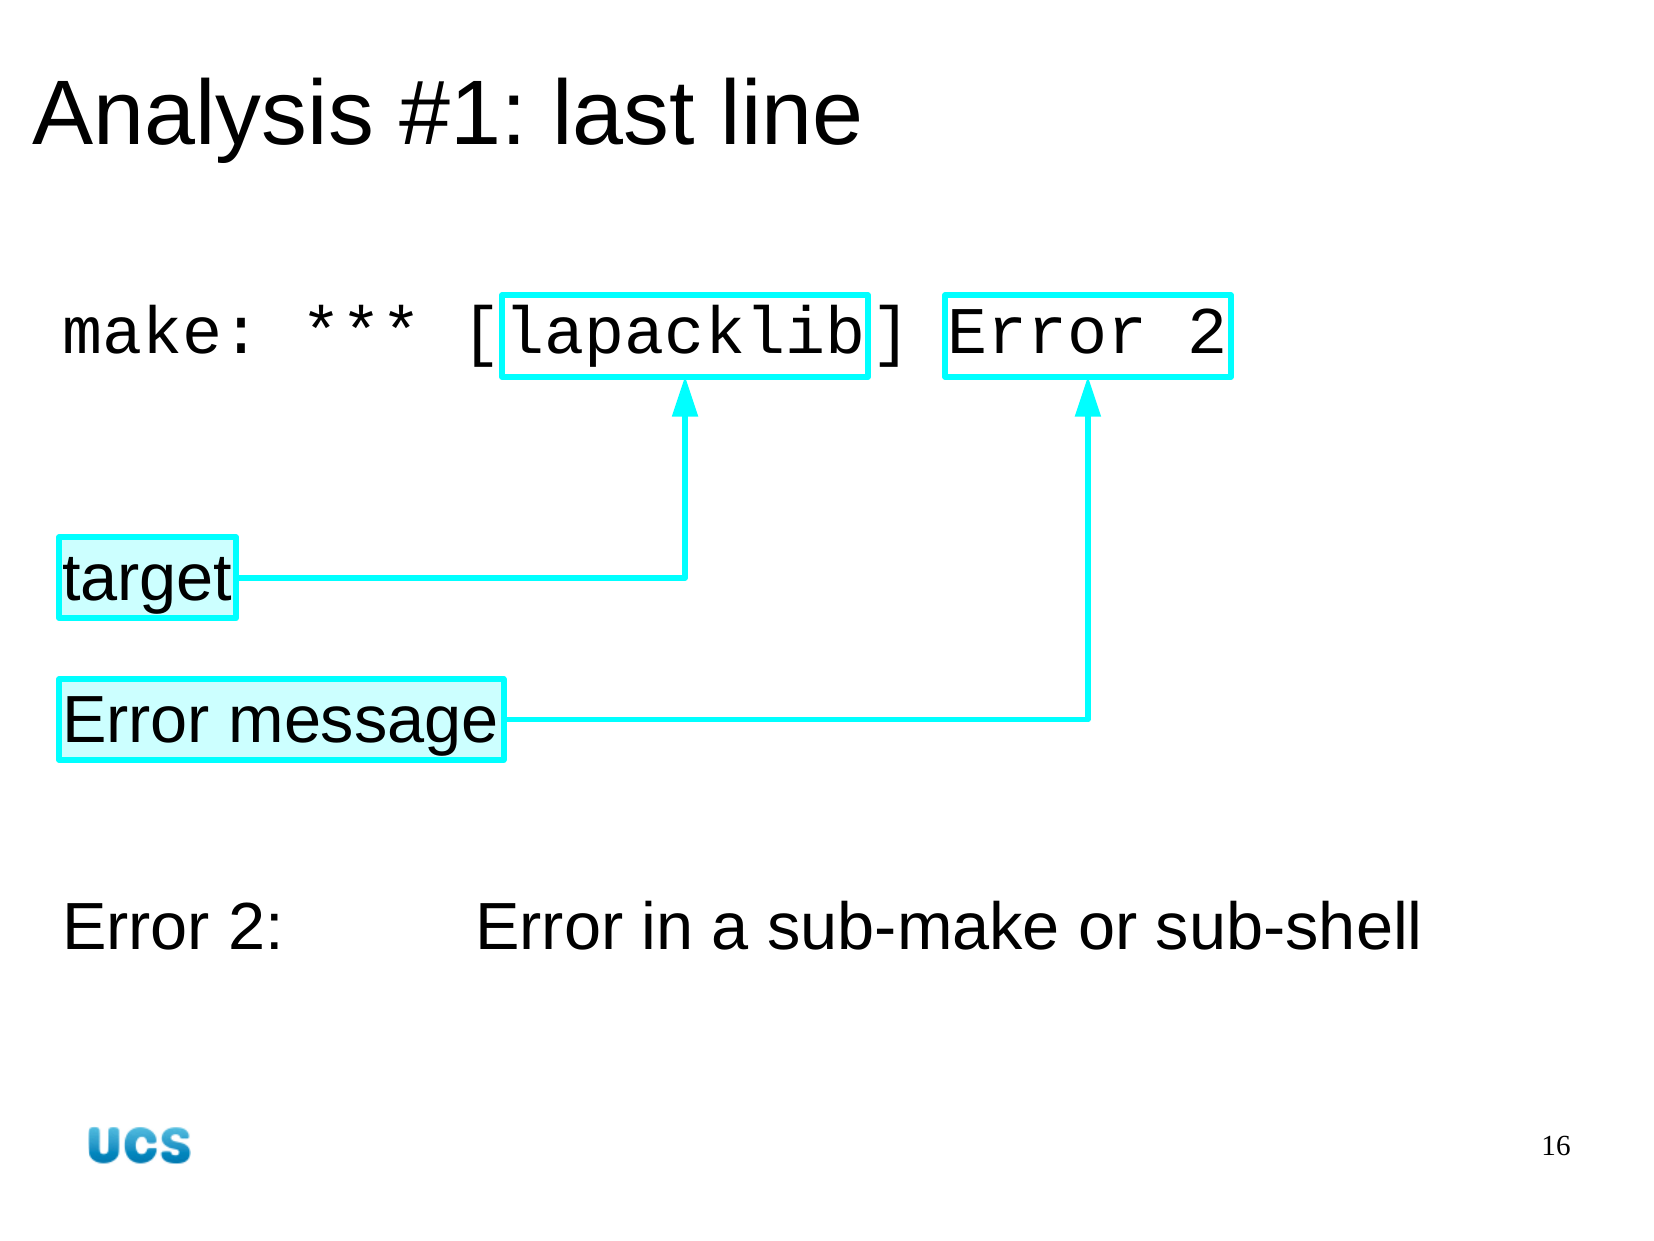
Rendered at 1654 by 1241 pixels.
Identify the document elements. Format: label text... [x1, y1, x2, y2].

text_box Error in a sub-make or sub-shell [472, 885, 1430, 967]
text_box ] [871, 295, 915, 377]
text_box Error 2: [59, 885, 288, 967]
text_box Error 2 [944, 295, 1231, 377]
picture [88, 1126, 191, 1165]
text_box make [59, 295, 218, 377]
text_box Error message [59, 679, 504, 760]
text_box Analysis #1: last line [29, 59, 868, 168]
text_box lapacklib [505, 295, 869, 377]
text_box target [59, 537, 237, 619]
text_box : *** [ [218, 295, 505, 377]
